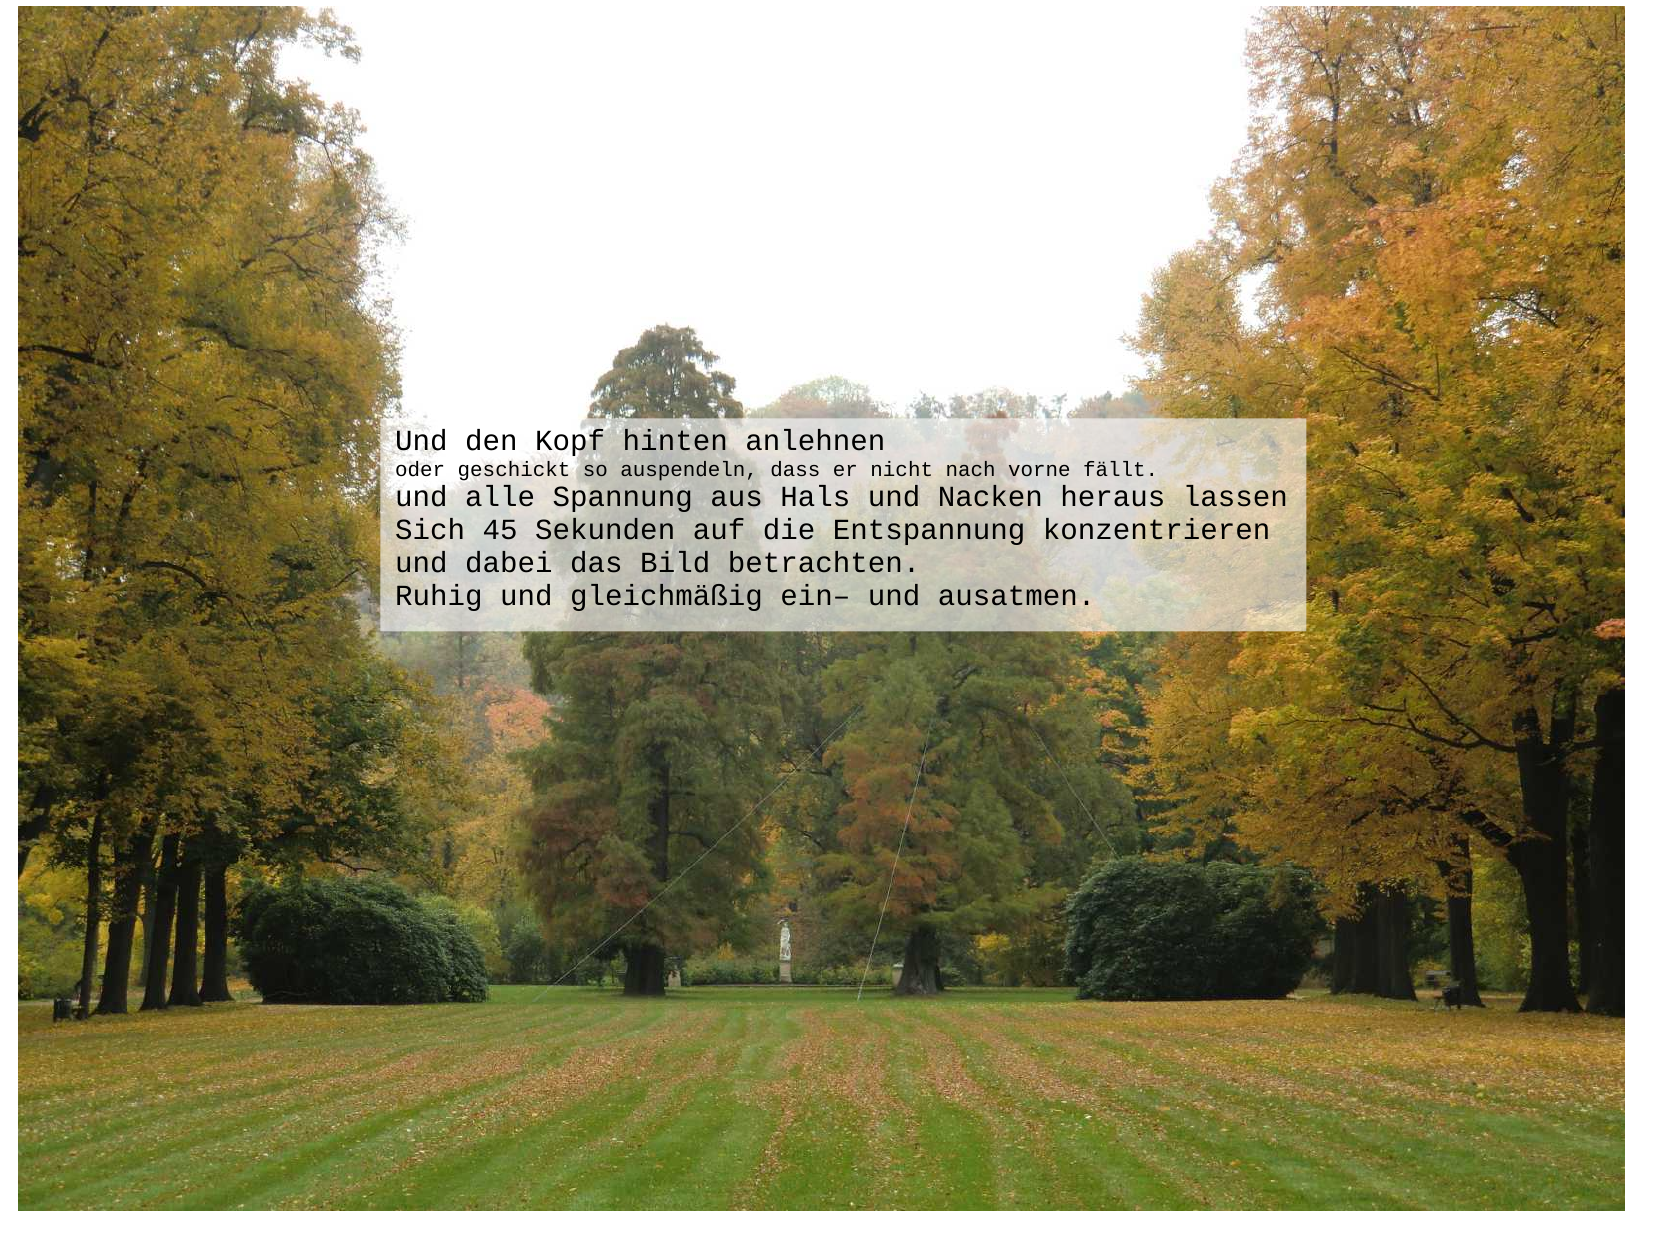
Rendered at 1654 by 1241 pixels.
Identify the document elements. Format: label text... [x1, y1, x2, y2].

picture [18, 6, 1625, 1211]
text_box Und den Kopf hinten anlehnen oder geschickt so auspendeln, dass er nicht nach vorne fällt. und alle Spannung aus Hals und Nacken heraus lassen Sich 45 Sekunden auf die Entspannung konzentrieren und dabei das Bild betrachten. Ruhig und gleichmäßig ein– und ausatmen. [380, 418, 1307, 632]
